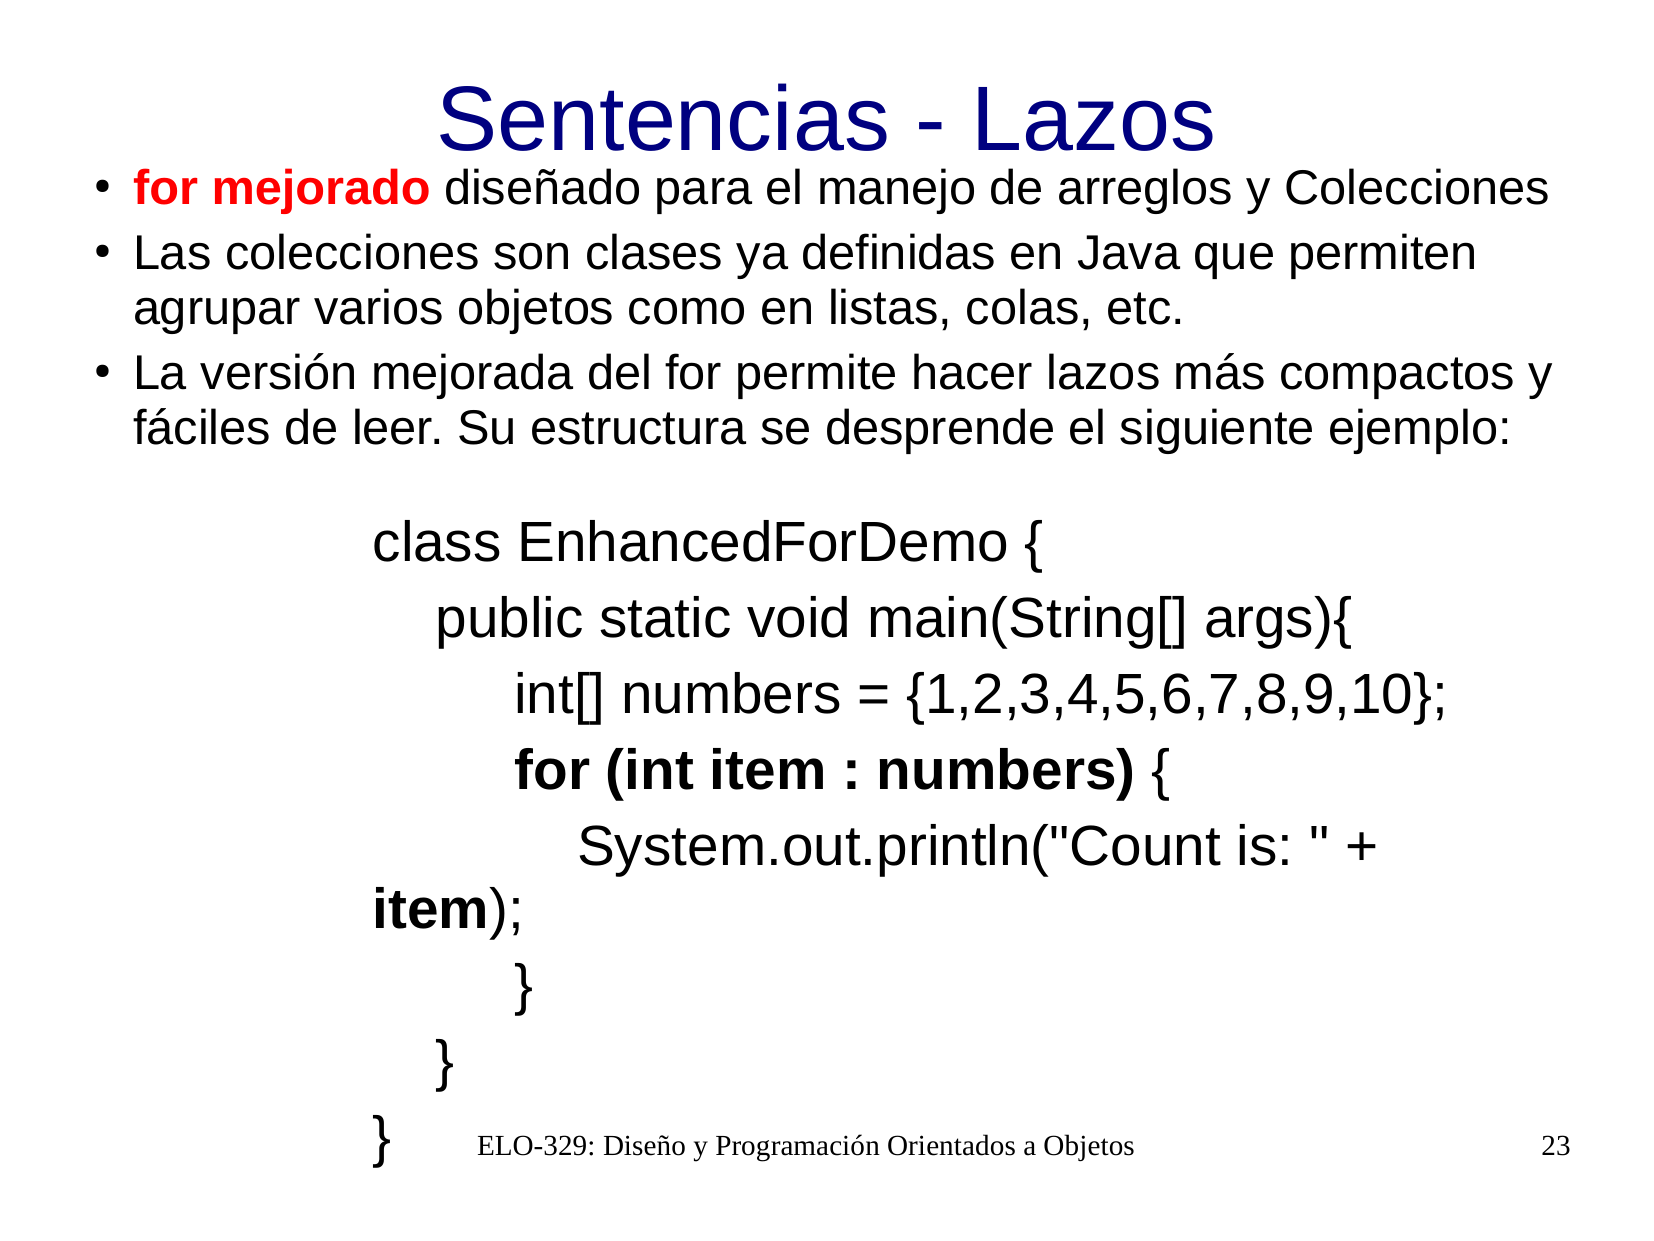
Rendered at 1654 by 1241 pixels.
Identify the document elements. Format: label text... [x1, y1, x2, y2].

list for mejorado diseñado para el manejo de arreglos y Colecciones Las colecciones son clases ya definidas en Java que permiten agrupar varios objetos como en listas, colas, etc. La versión mejorada del for permite hacer lazos más compactos y fáciles de leer. Su estructura se desprende el siguiente ejemplo: [81, 160, 1570, 500]
list class EnhancedForDemo { public static void main(String[] args){ int[] numbers = {1,2,3,4,5,6,7,8,9,10}; for (int item : numbers) { System.out.println("Count is: " + item); } } } [372, 510, 1463, 1182]
title Sentencias - Lazos [82, 49, 1571, 188]
